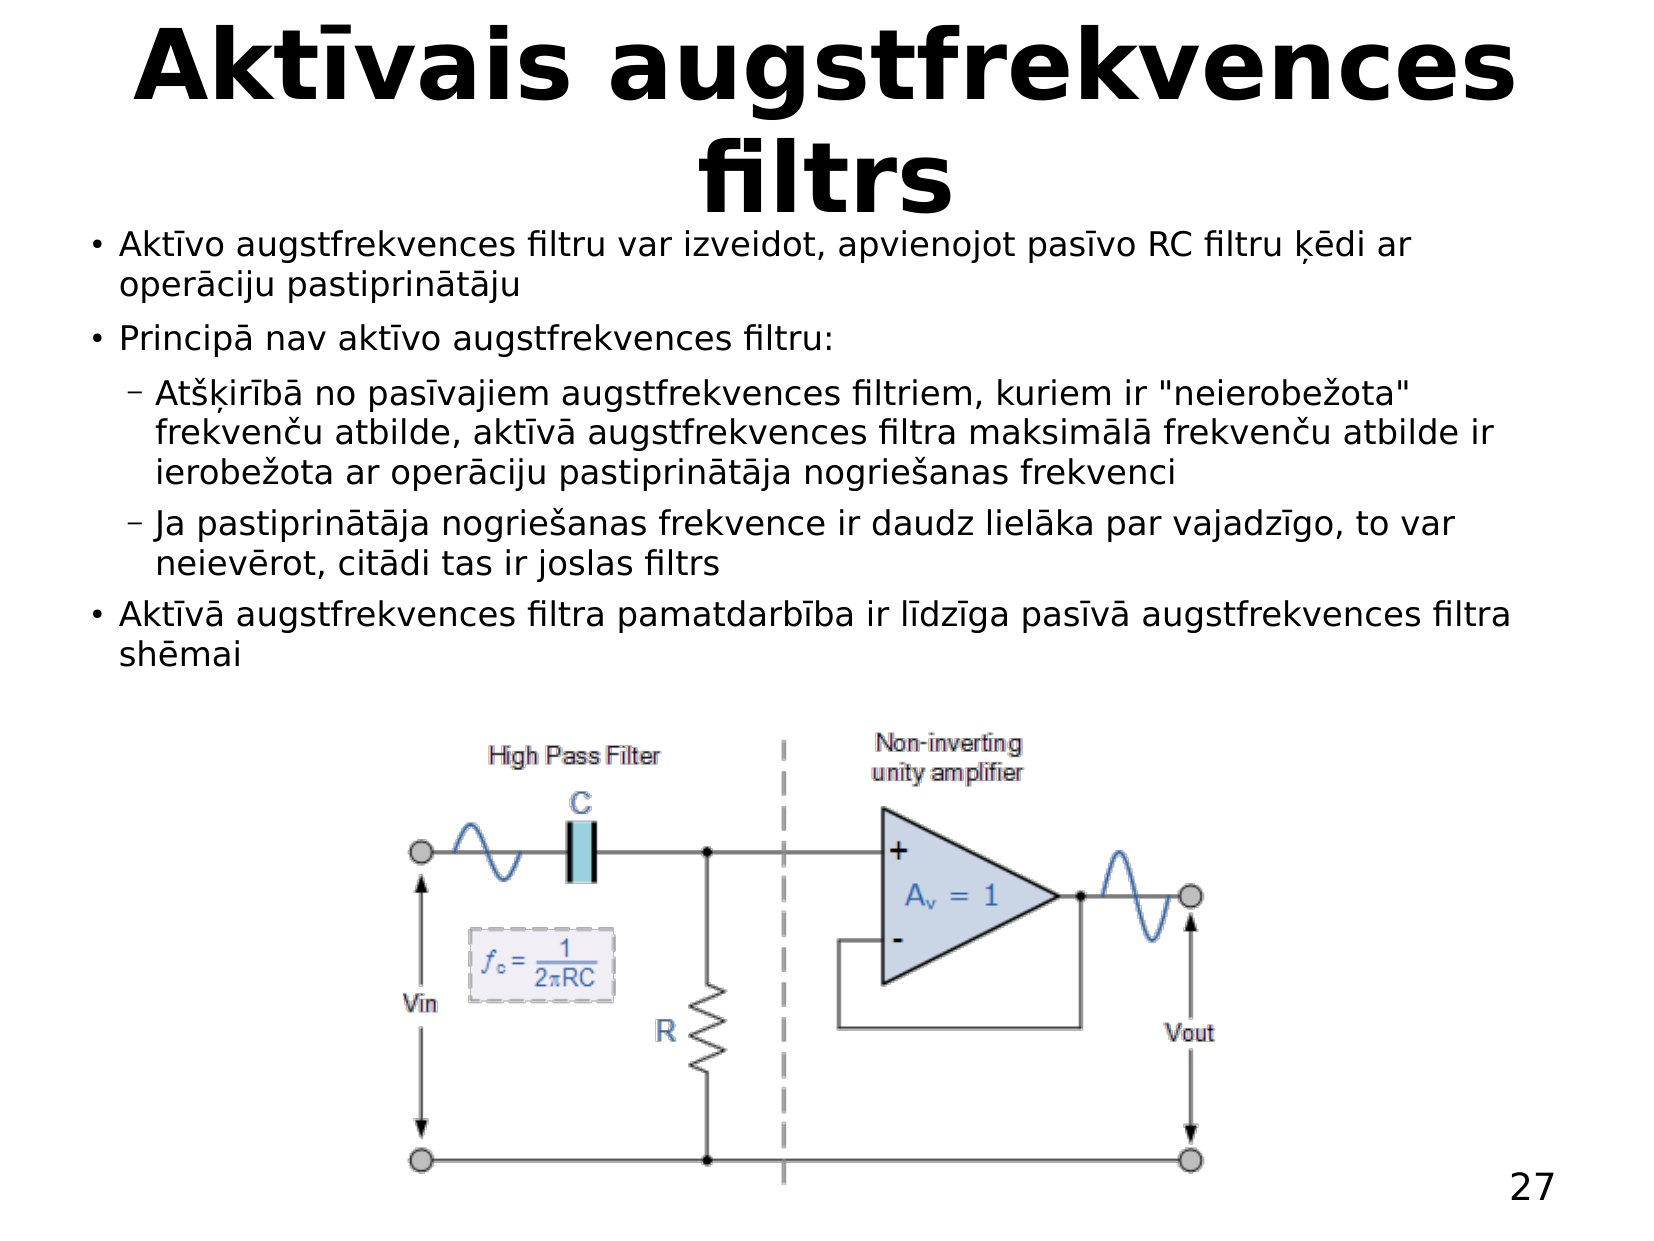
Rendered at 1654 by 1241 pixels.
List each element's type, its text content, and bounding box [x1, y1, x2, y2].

picture [403, 726, 1217, 1185]
title Aktīvais augstfrekvences filtrs [82, 8, 1571, 236]
list Aktīvo augstfrekvences filtru var izveidot, apvienojot pasīvo RC filtru ķēdi ar operāciju pastiprinātāju Principā nav aktīvo augstfrekvences filtru: Atšķirībā no pasīvajiem augstfrekvences filtriem, kuriem ir "neierobežota" frekvenču atbilde, aktīvā augstfrekvences filtra maksimālā frekvenču atbilde ir ierobežota ar operāciju pastiprinātāja nogriešanas frekvenci Ja pastiprinātāja nogriešanas frekvence ir daudz lielāka par vajadzīgo, to var neievērot, citādi tas ir joslas filtrs Aktīvā augstfrekvences filtra pamatdarbība ir līdzīga pasīvā augstfrekvences filtra shēmai [82, 225, 1538, 683]
